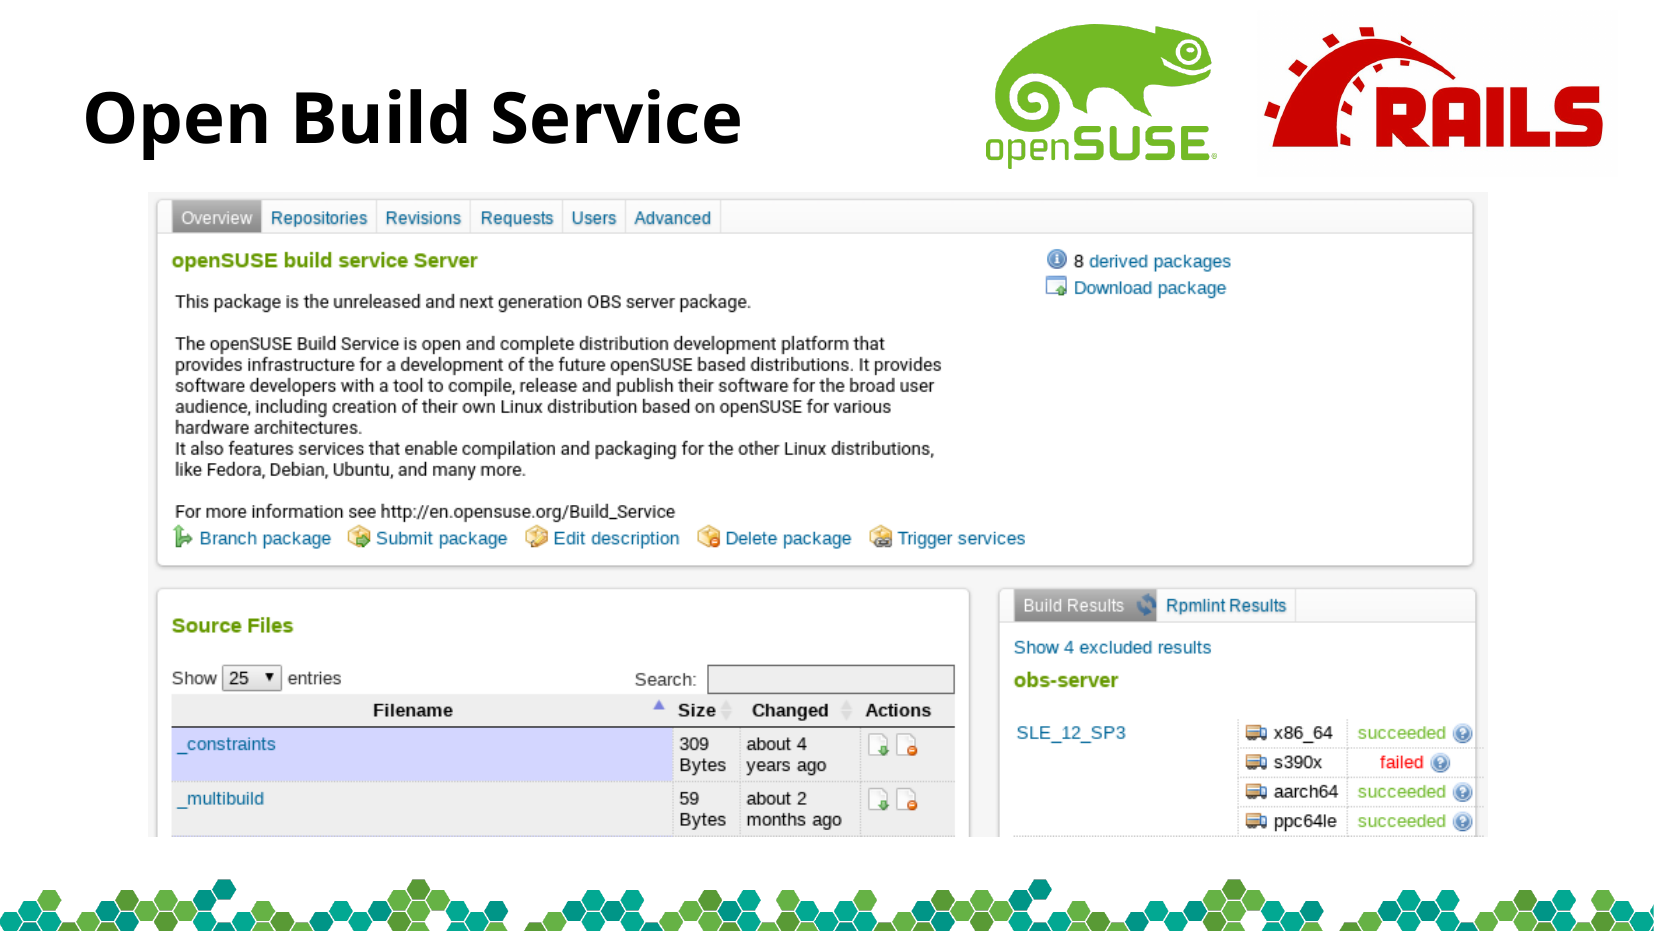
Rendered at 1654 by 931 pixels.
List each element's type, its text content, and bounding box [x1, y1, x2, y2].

picture [0, 871, 1654, 931]
text_box Open Build Service [82, 37, 1571, 193]
picture [148, 192, 1488, 837]
picture [1257, 10, 1618, 178]
picture [986, 24, 1217, 169]
